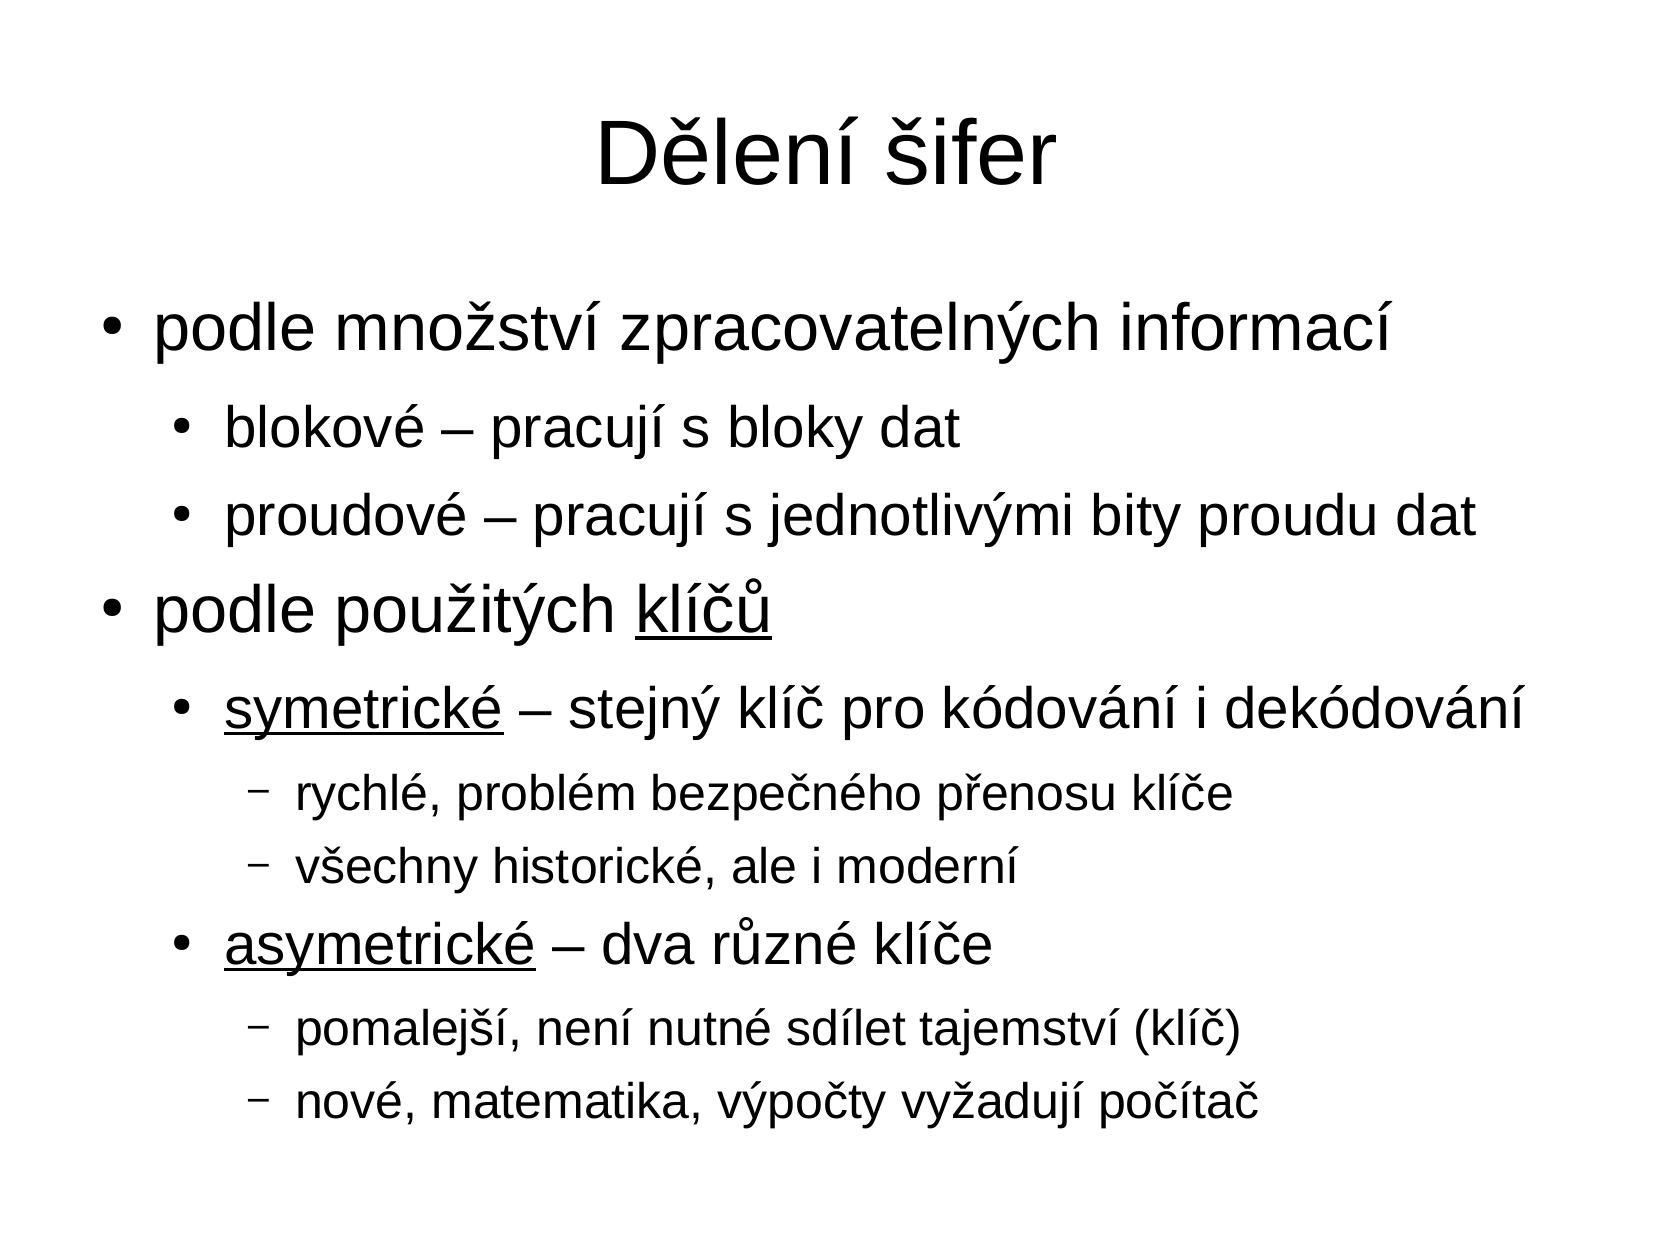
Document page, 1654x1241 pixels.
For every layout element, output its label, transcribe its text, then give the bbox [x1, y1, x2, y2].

title Dělení šifer [82, 56, 1571, 250]
list podle množství zpracovatelných informací blokové – pracují s bloky dat proudové – pracují s jednotlivými bity proudu dat podle použitých klíčů symetrické – stejný klíč pro kódování i dekódování rychlé, problém bezpečného přenosu klíče všechny historické, ale i moderní asymetrické – dva různé klíče pomalejší, není nutné sdílet tajemství (klíč) nové, matematika, výpočty vyžadují počítač [82, 290, 1571, 1130]
